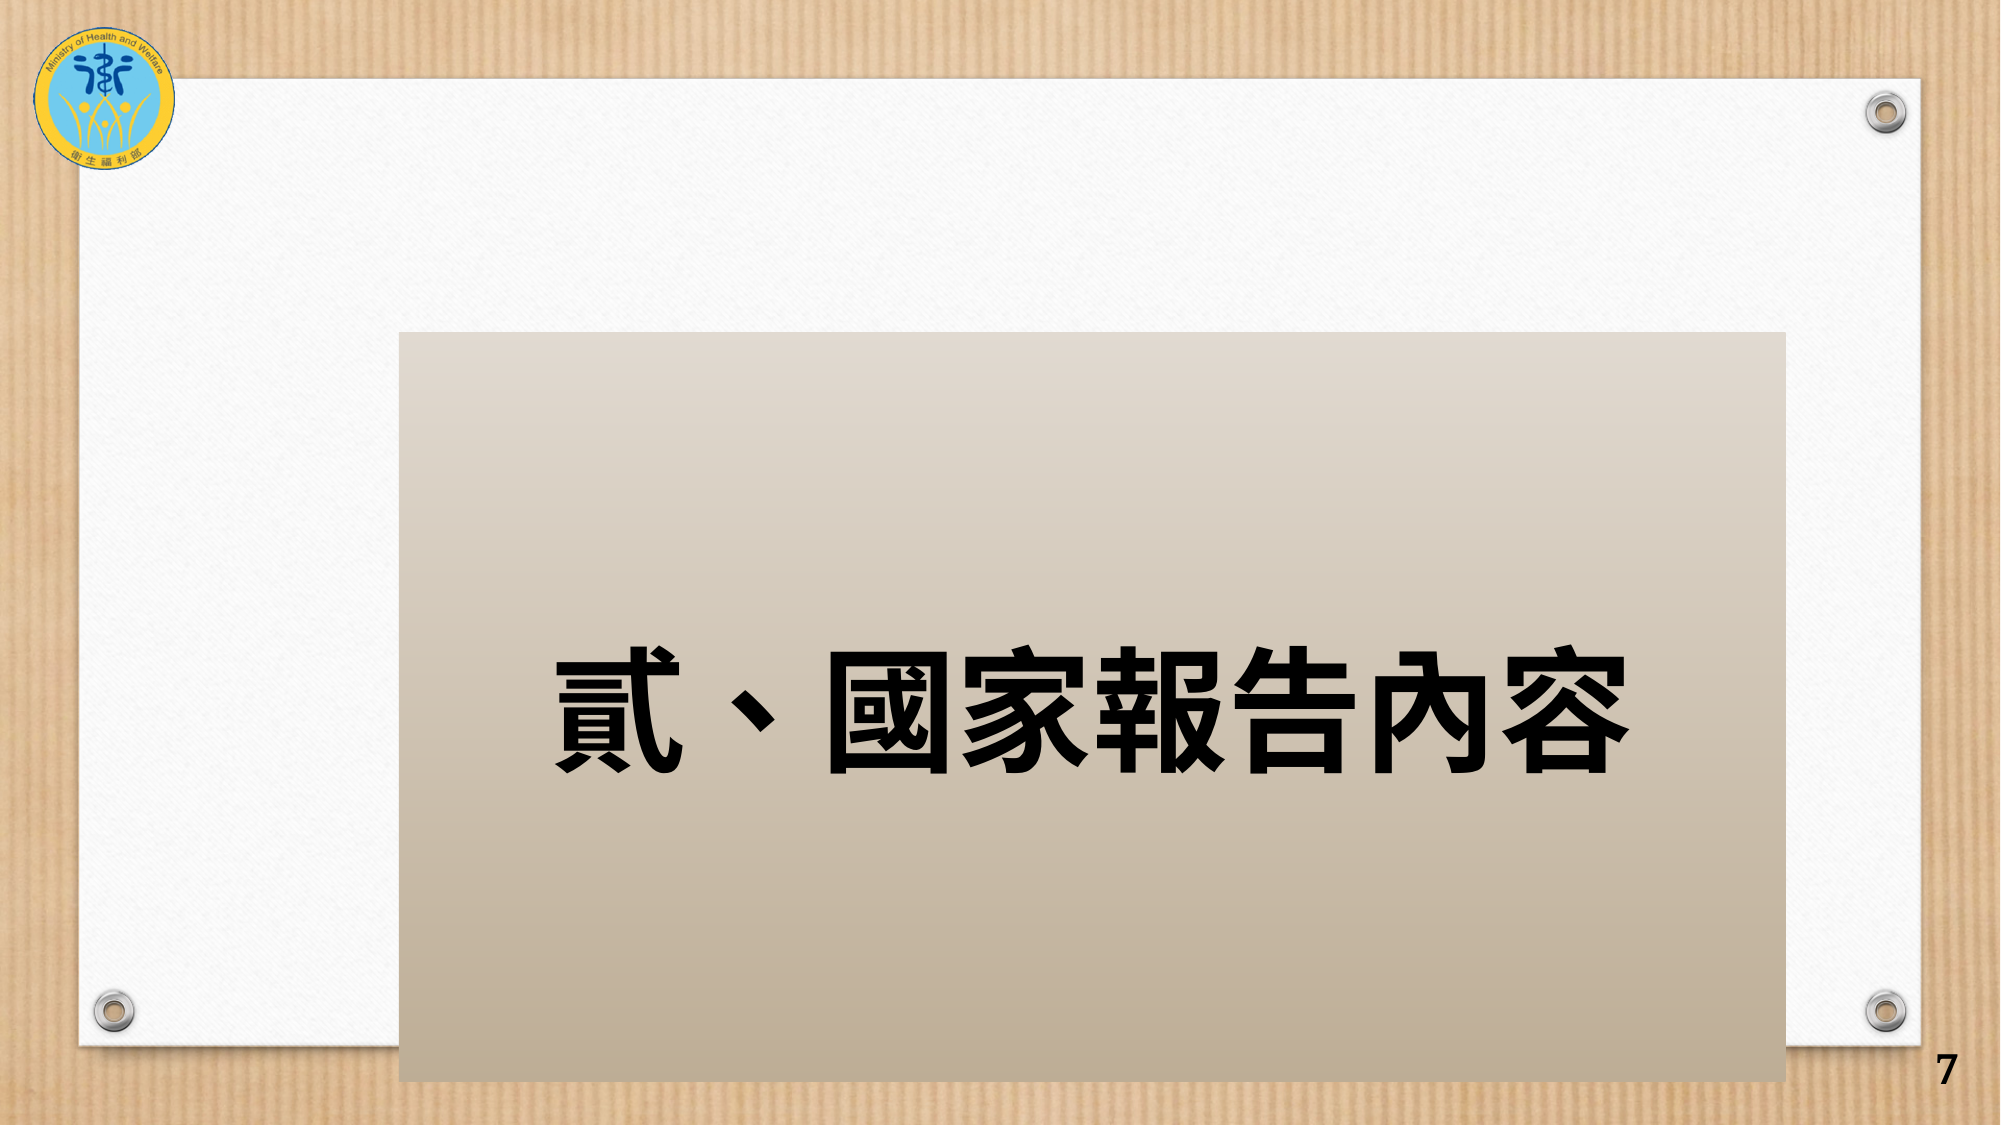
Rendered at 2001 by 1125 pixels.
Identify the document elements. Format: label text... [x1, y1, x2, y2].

text_box 貳、國家報告內容 [398, 332, 1786, 1082]
picture [0, 0, 2001, 1125]
slide_number <編號> [1884, 1048, 1974, 1095]
